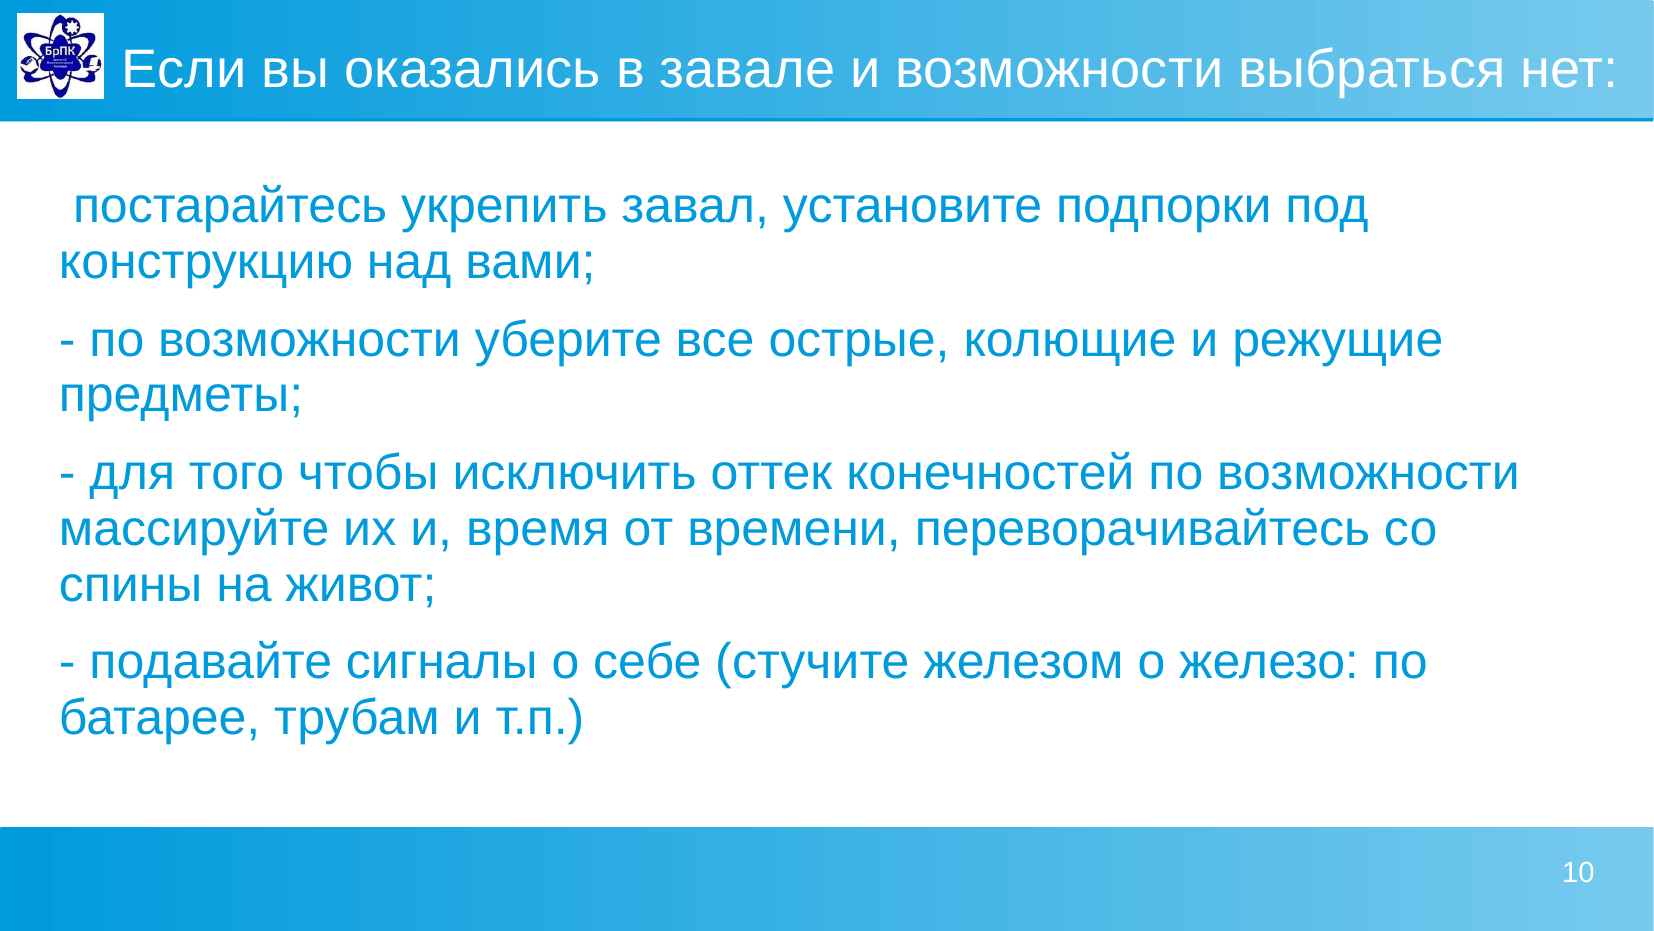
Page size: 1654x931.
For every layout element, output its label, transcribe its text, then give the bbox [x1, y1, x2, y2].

title Если вы оказались в завале и возможности выбраться нет: [104, 38, 1639, 99]
list постарайтесь укрепить завал, установите подпорки под конструкцию над вами; - по возможности уберите все острые, колющие и режущие предметы; - для того чтобы исключить оттек конечностей по возможности массируйте их и, время от времени, переворачивайтесь со спины на живот; - подавайте сигналы о себе (стучите железом о железо: по батарее, трубам и т.п.) [59, 177, 1595, 768]
picture [18, 14, 103, 98]
